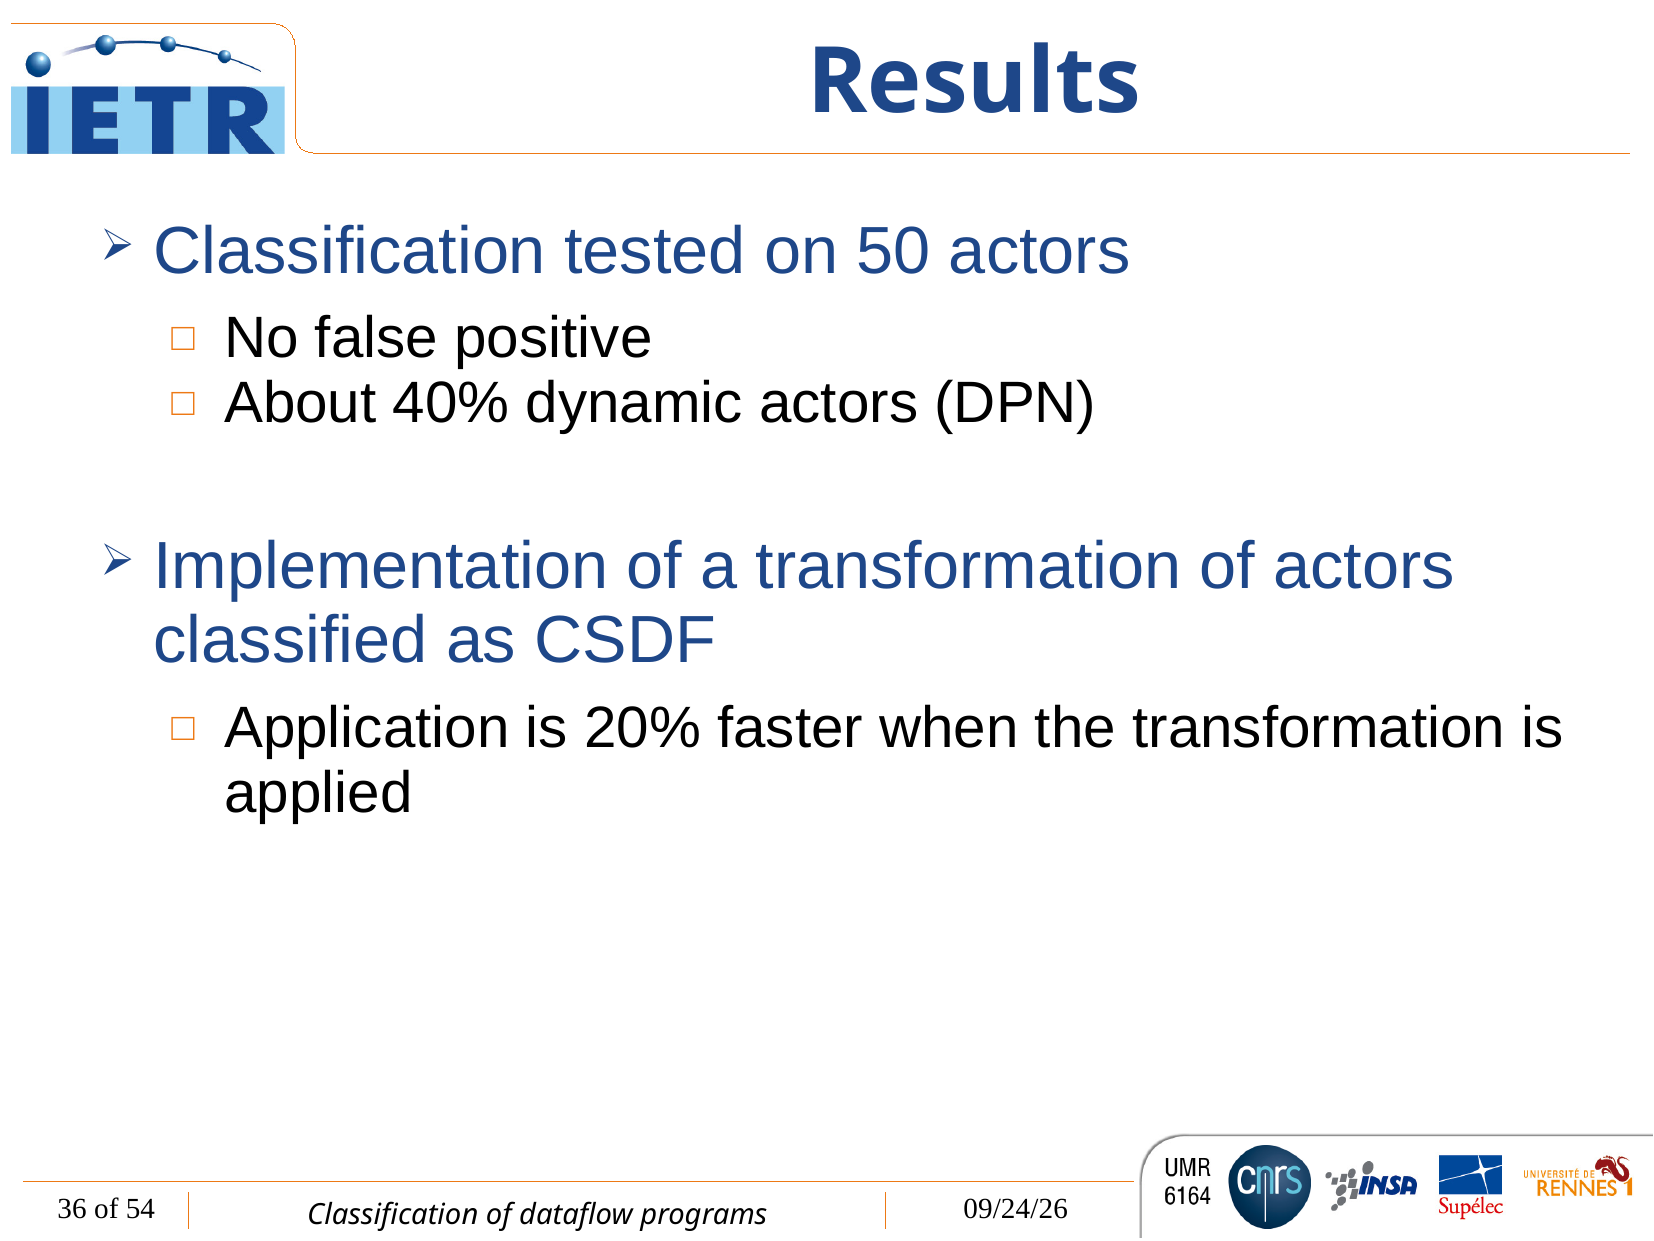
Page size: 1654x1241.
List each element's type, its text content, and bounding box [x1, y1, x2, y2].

picture [11, 35, 285, 154]
title Results [295, 7, 1654, 147]
list Classification tested on 50 actors No false positive About 40% dynamic actors (DPN) Implementation of a transformation of actors classified as CSDF Application is 20% faster when the transformation is applied [82, 212, 1619, 1099]
picture [1139, 1133, 1653, 1238]
